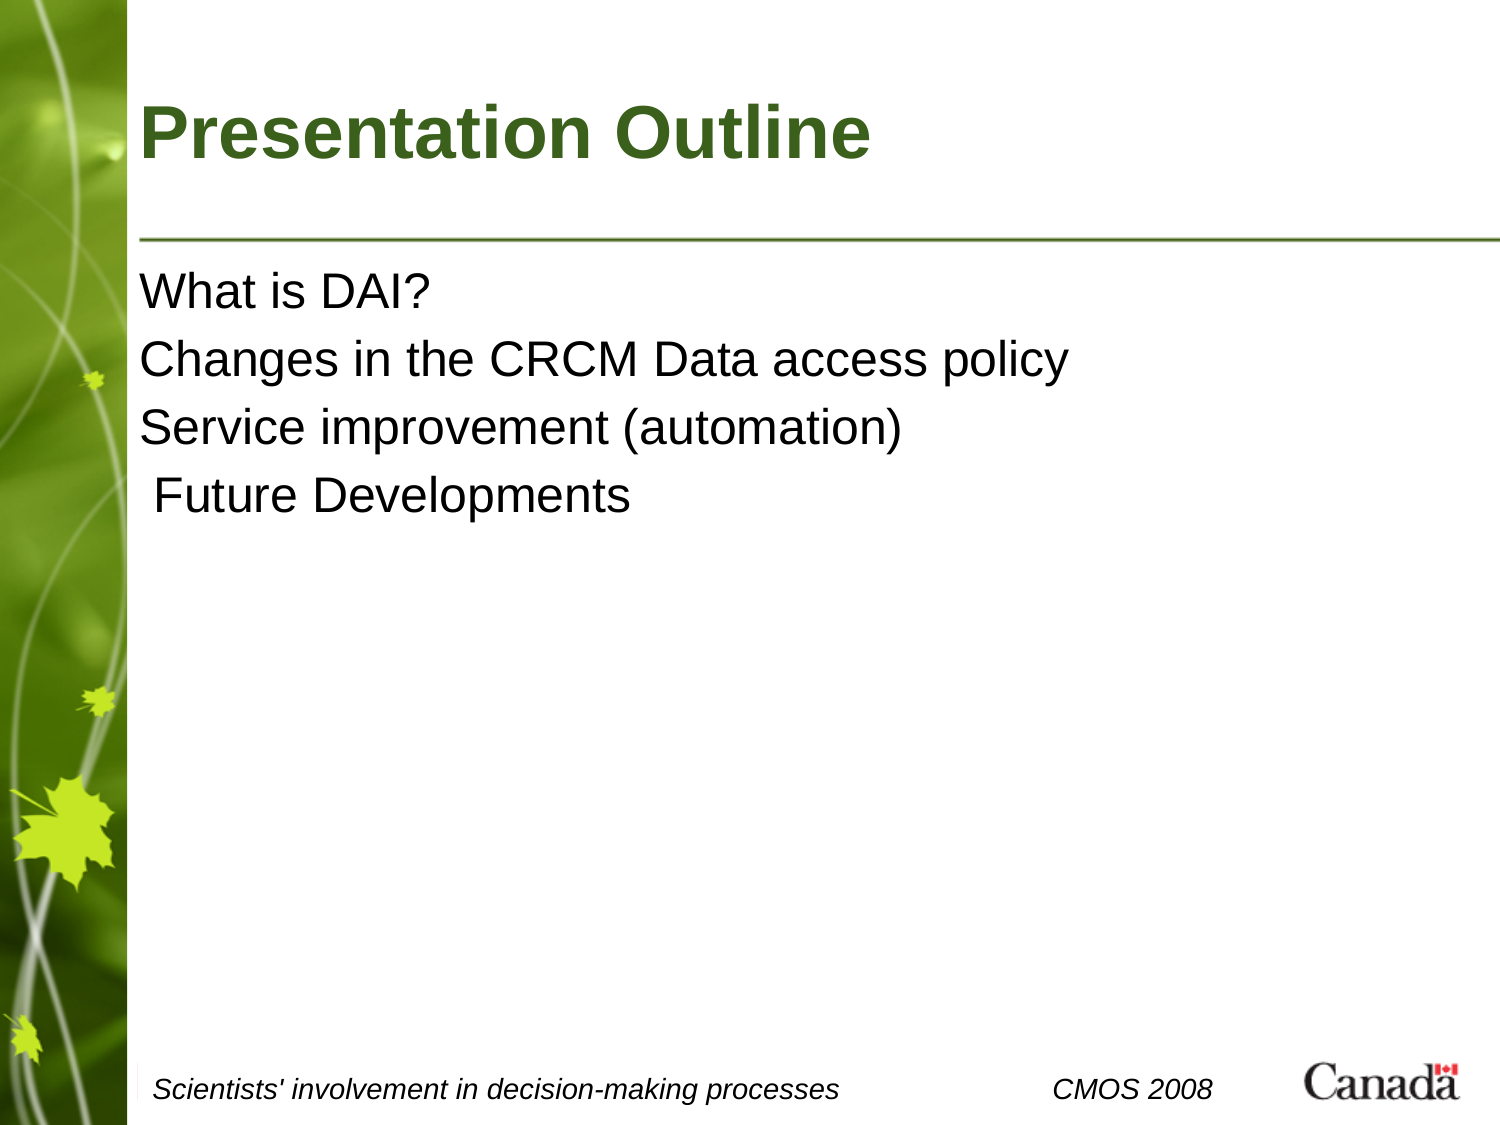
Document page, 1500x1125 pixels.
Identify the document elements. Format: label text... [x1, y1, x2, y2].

title Presentation Outline [125, 45, 1463, 221]
picture [0, 0, 1500, 1125]
list What is DAI? Changes in the CRCM Data access policy Service improvement (automation) Future Developments [125, 255, 1463, 1024]
